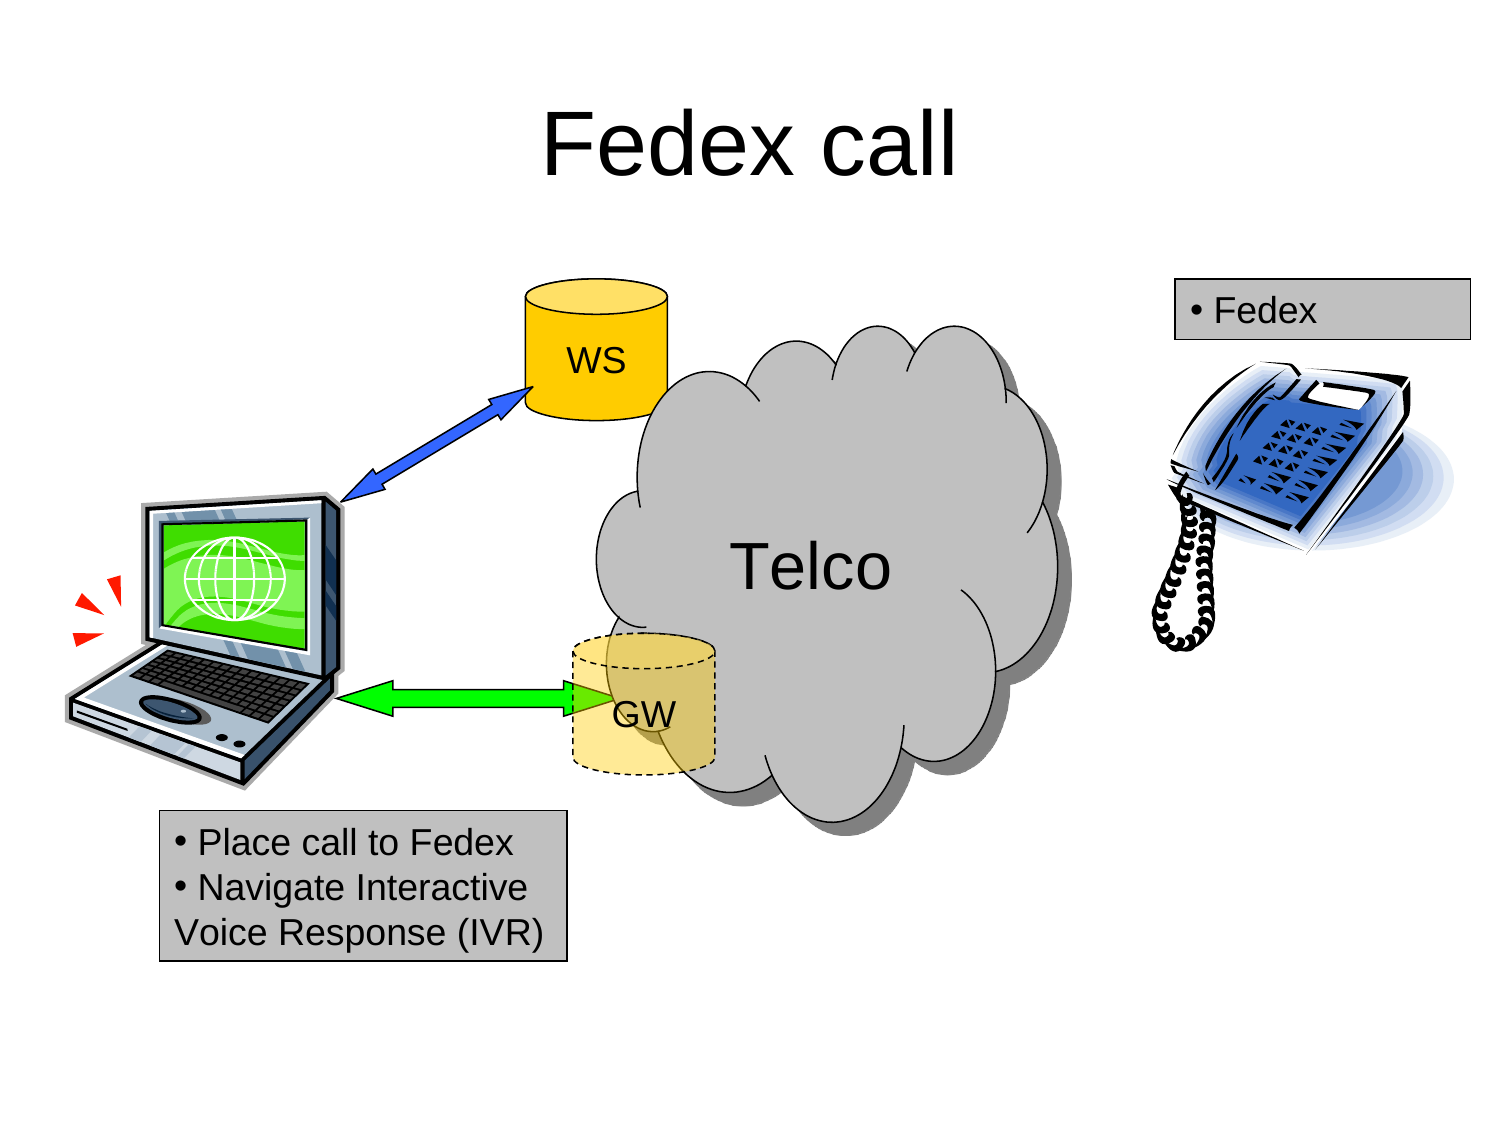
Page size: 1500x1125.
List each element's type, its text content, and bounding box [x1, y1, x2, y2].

text_box [336, 680, 572, 717]
text_box Fedex [1175, 278, 1471, 340]
text_box WS [525, 298, 668, 421]
text_box GW [572, 652, 715, 775]
picture [64, 491, 345, 791]
title Fedex call [75, 45, 1426, 233]
picture [1151, 361, 1454, 652]
text_box Telco [596, 326, 1058, 823]
text_box Place call to Fedex Navigate Interactive Voice Response (IVR) [159, 810, 567, 961]
text_box [340, 386, 534, 503]
